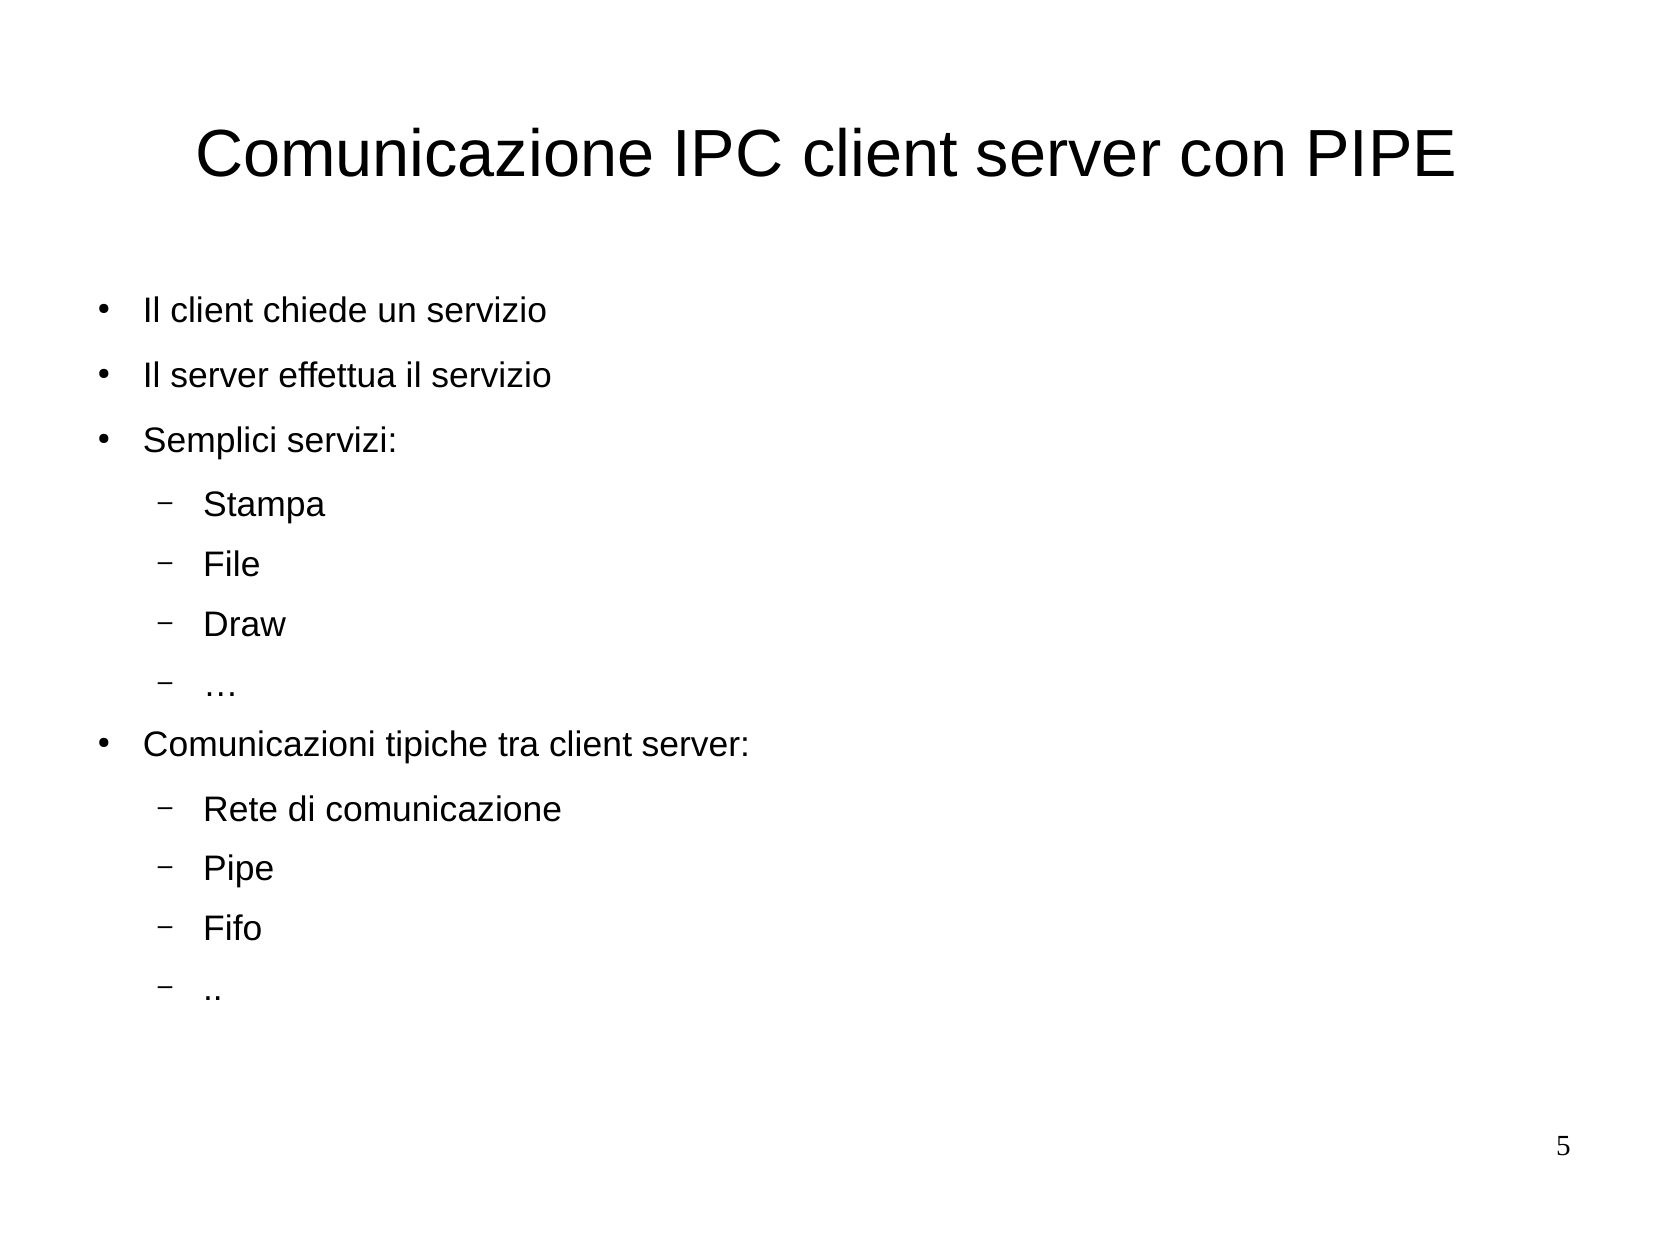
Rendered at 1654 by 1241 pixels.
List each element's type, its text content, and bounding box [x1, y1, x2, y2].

list Il client chiede un servizio Il server effettua il servizio Semplici servizi: Stampa File Draw … Comunicazioni tipiche tra client server: Rete di comunicazione Pipe Fifo .. [82, 290, 1538, 1010]
title Comunicazione IPC client server con PIPE [82, 49, 1571, 257]
